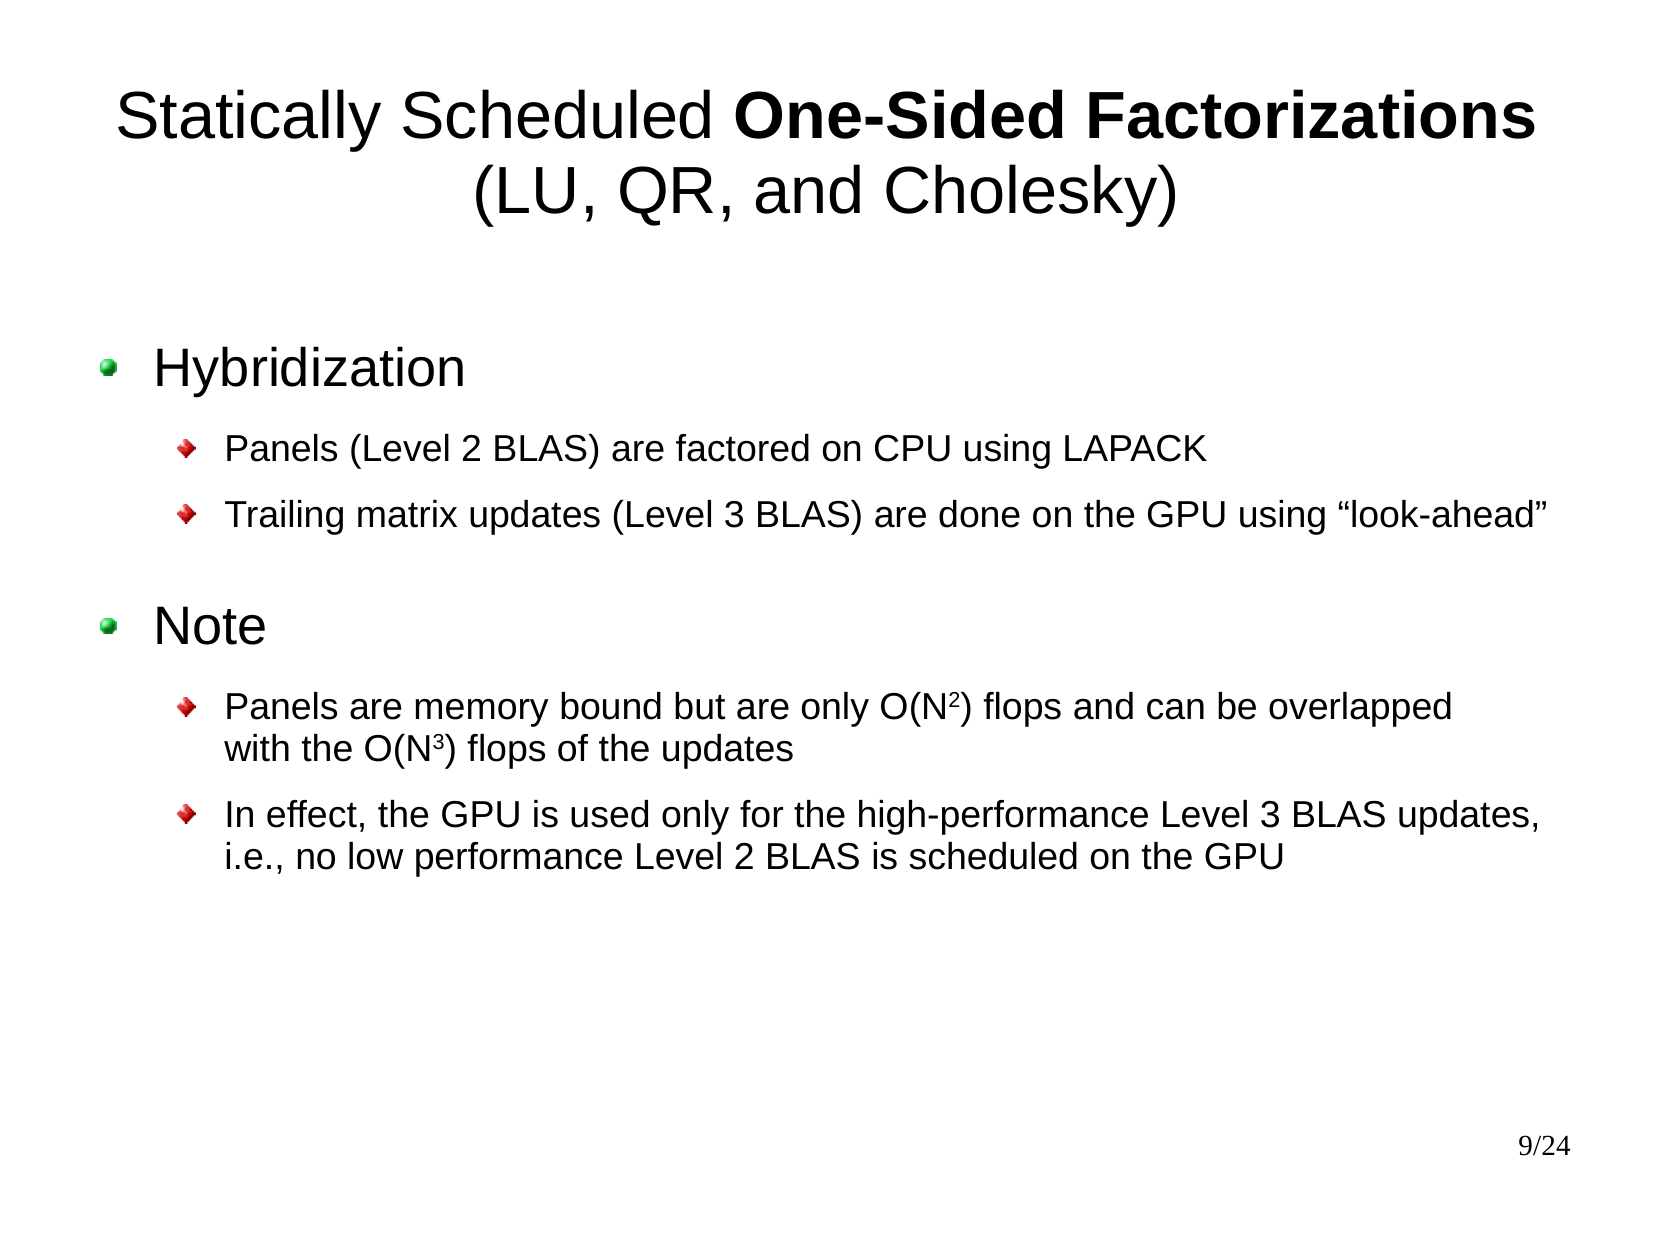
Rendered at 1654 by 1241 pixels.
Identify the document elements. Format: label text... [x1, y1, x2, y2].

list Hybridization Panels (Level 2 BLAS) are factored on CPU using LAPACK Trailing matrix updates (Level 3 BLAS) are done on the GPU using “look-ahead” Note Panels are memory bound but are only O(N2) flops and can be overlapped with the O(N3) flops of the updates In effect, the GPU is used only for the high-performance Level 3 BLAS updates, i.e., no low performance Level 2 BLAS is scheduled on the GPU [82, 337, 1571, 1094]
title Statically Scheduled One-Sided Factorizations (LU, QR, and Cholesky) [82, 56, 1571, 250]
